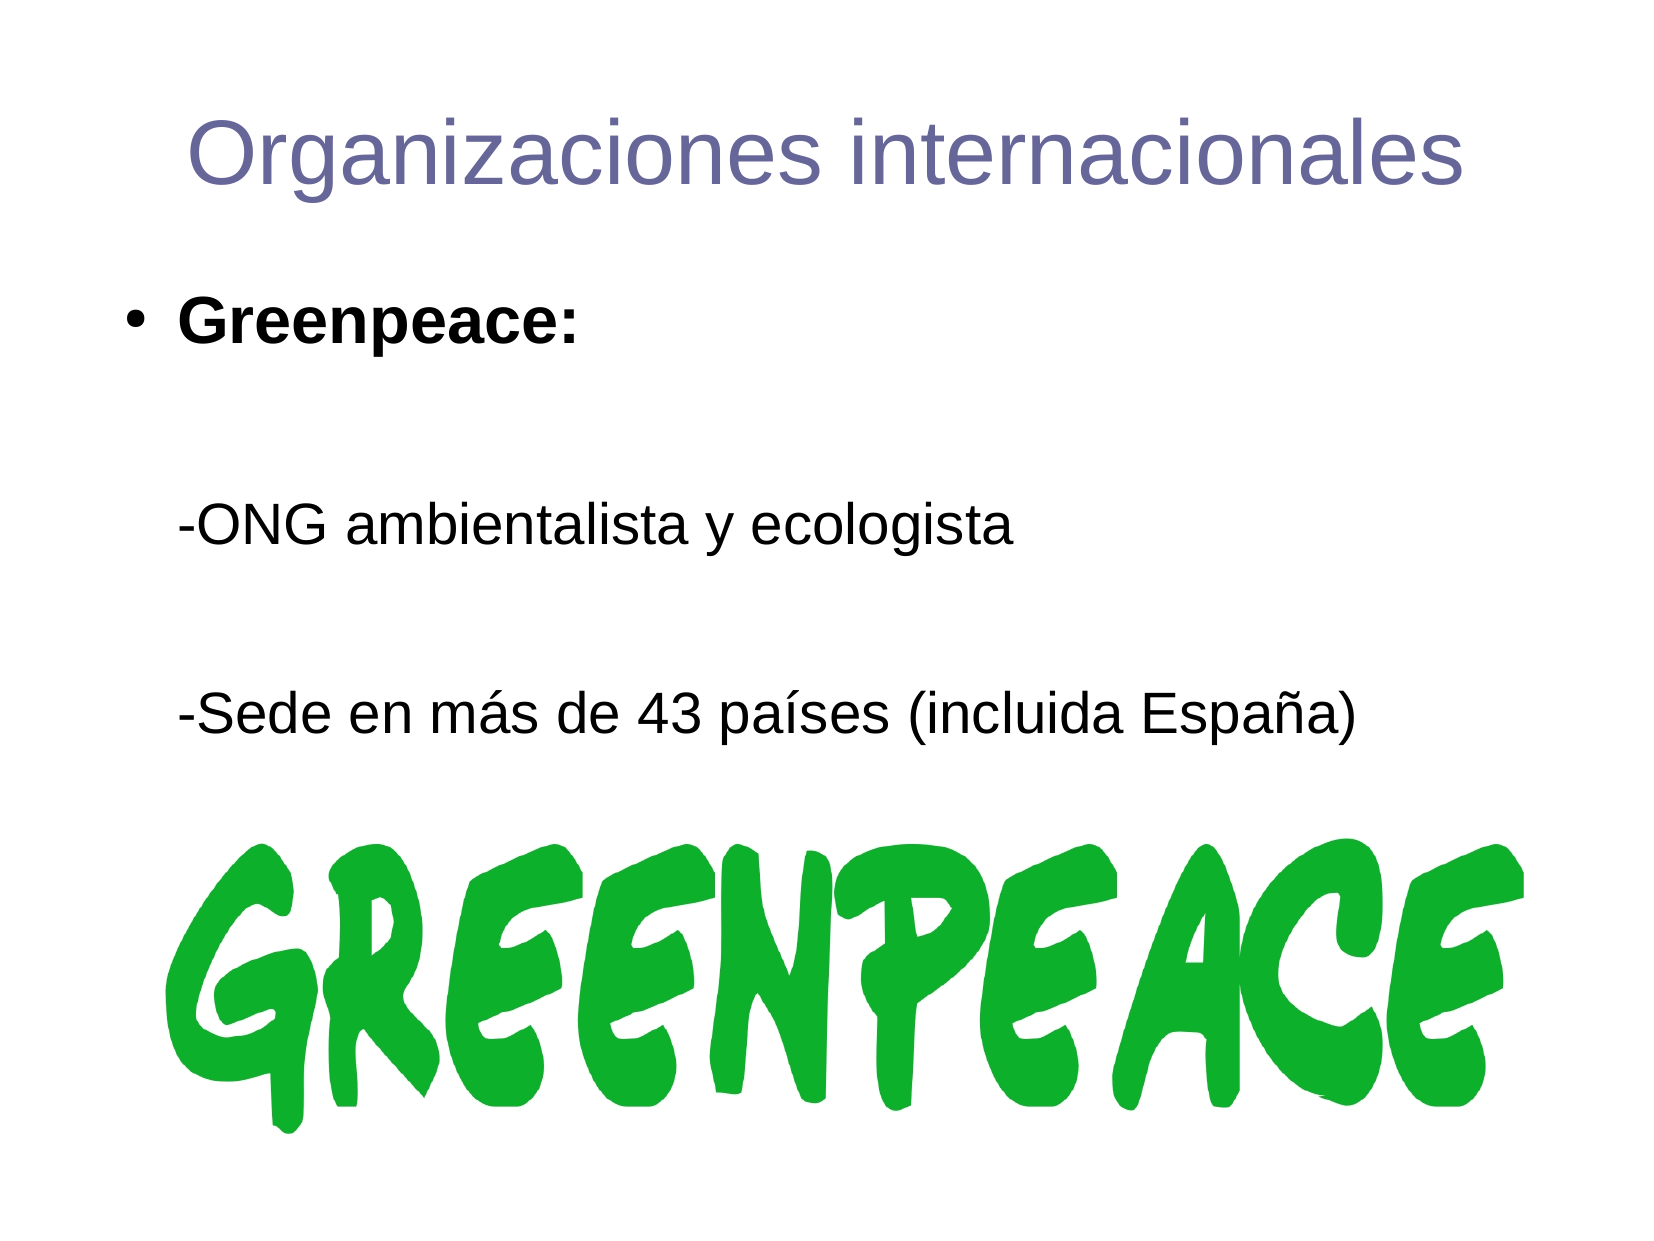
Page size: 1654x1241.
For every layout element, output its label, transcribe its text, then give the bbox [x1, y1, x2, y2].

title Organizaciones internacionales [82, 49, 1571, 257]
picture [165, 838, 1524, 1134]
list Greenpeace: -ONG ambientalista y ecologista -Sede en más de 43 países (incluida España) [106, 283, 1595, 702]
